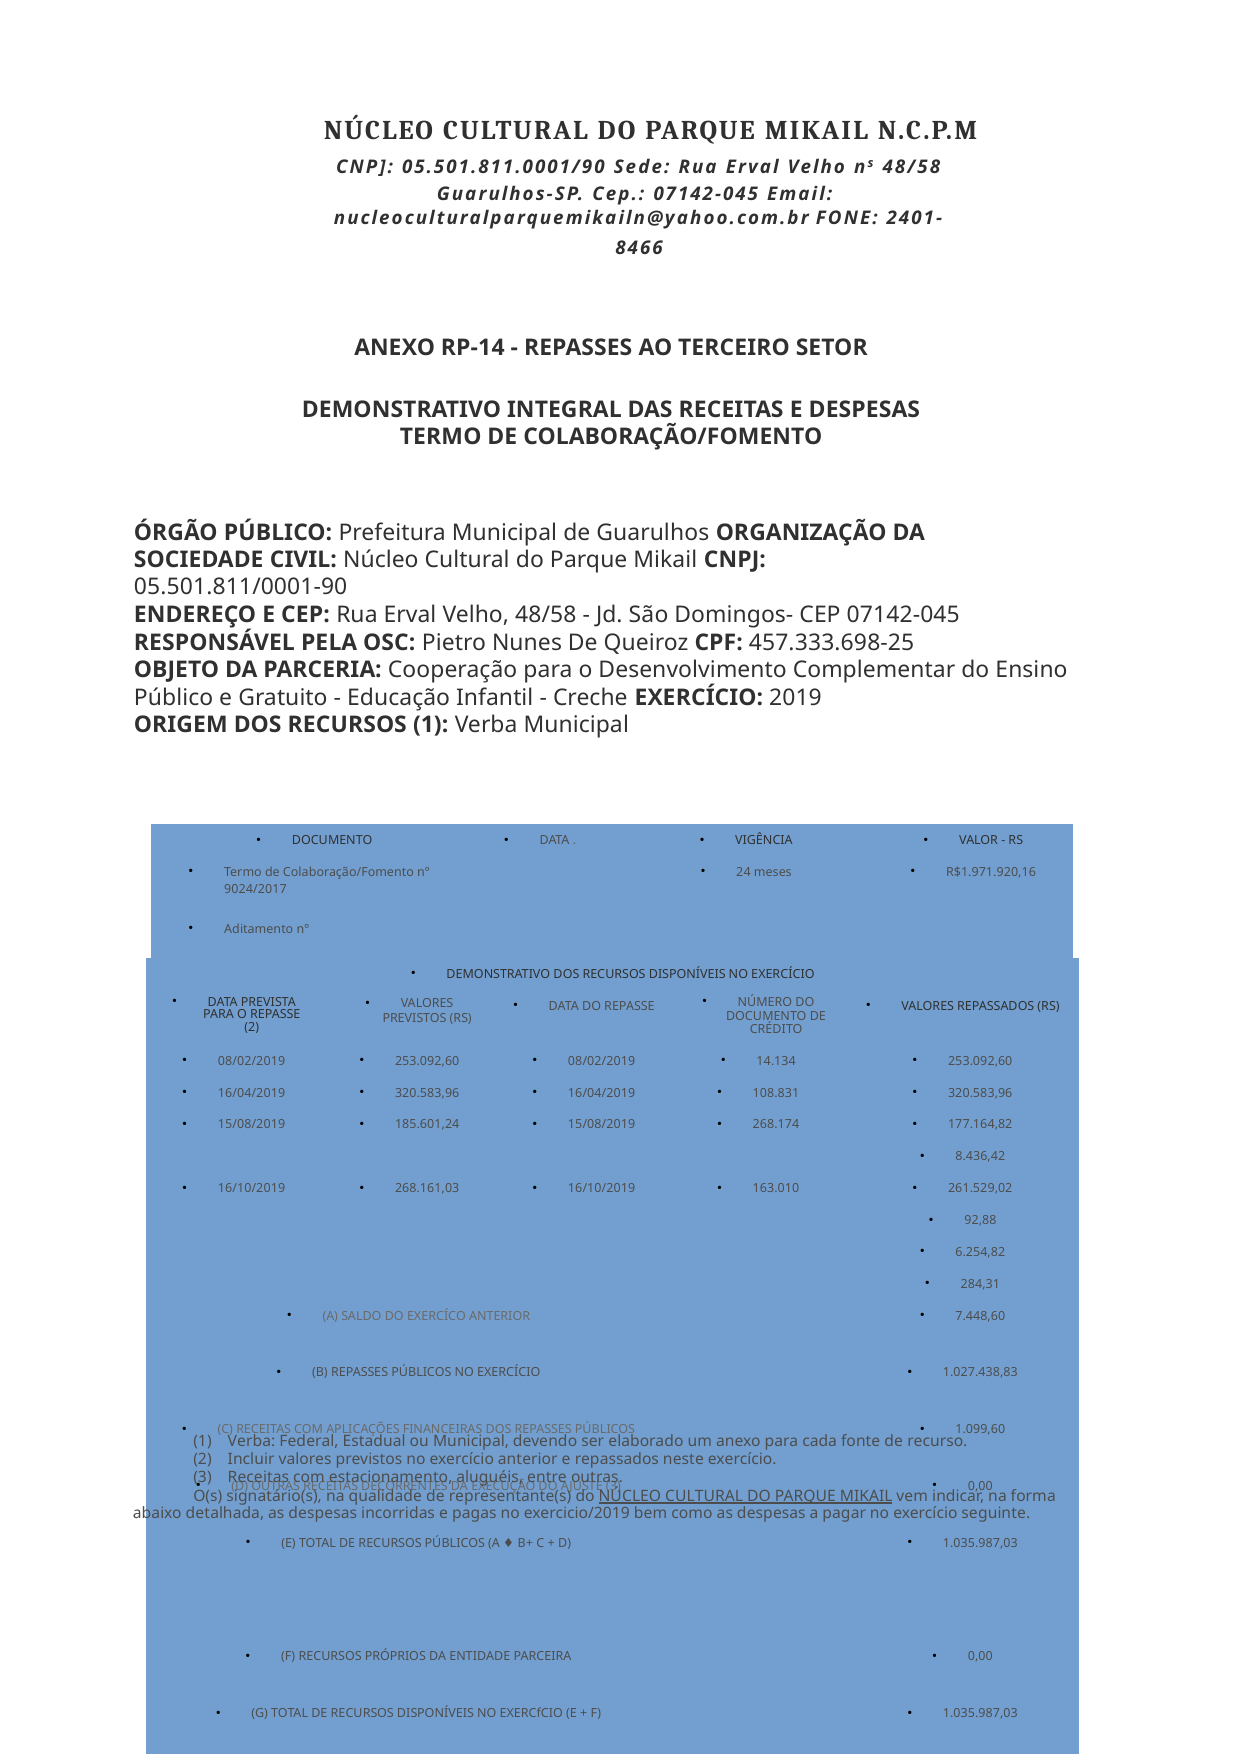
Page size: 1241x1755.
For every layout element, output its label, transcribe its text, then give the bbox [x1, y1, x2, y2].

table_header DEMONSTRATIVO DOS RECURSOS DISPONÍVEIS NO EXERCÍCIO [146, 958, 1079, 989]
table_cell [671, 1583, 846, 1640]
table_cell (A) SALDO DO EXERCÍCO ANTERIOR [146, 1299, 671, 1356]
table_cell [478, 856, 619, 913]
table_cell [619, 913, 874, 958]
table_cell 320.583,96 [322, 1077, 497, 1108]
table_header VALOR - RS [874, 824, 1073, 856]
table_cell 320.583,96 [846, 1077, 1079, 1108]
table_cell 1.035.987,03 [846, 1697, 1079, 1754]
table_cell 15/08/2019 [497, 1108, 671, 1172]
table_cell 163.010 [671, 1172, 846, 1299]
table_cell [671, 1356, 846, 1413]
table_cell [671, 1299, 846, 1356]
table_cell Termo de Colaboração/Fomento n° 9024/2017 [151, 856, 478, 913]
text_box NÚCLEO CULTURAL DO PARQUE MIKAIL N.C.P.M [324, 112, 954, 140]
table_cell 92,88 [846, 1204, 1079, 1236]
text_box ÓRGÃO PÚBLICO: Prefeitura Municipal de Guarulhos ORGANIZAÇÃO DA SOCIEDADE CIVIL: Núcleo Cultural do Parque Mikail CNPJ: 05.501.811/0001-90 ENDEREÇO E CEP: Rua Erval Velho, 48/58 - Jd. São Domingos- CEP 07142-045 RESPONSÁVEL PELA OSC: Pietro Nunes De Queiroz CPF: 457.333.698-25 OBJETO DA PARCERIA: Cooperação para o Desenvolvimento Complementar do Ensino Público e Gratuito - Educação Infantil - Creche EXERCÍCIO: 2019 ORIGEM DOS RECURSOS (1): Verba Municipal [134, 517, 1100, 801]
table_cell 253.092,60 [846, 1045, 1079, 1077]
table_cell 08/02/2019 [146, 1045, 322, 1077]
table_cell Aditamento n° [151, 913, 478, 958]
table_cell 268.161,03 [322, 1172, 497, 1299]
table_cell 24 meses [619, 856, 874, 913]
table_cell 284,31 [846, 1268, 1079, 1299]
table_cell [478, 913, 619, 958]
table_cell 16/10/2019 [497, 1172, 671, 1299]
table_cell 253.092,60 [322, 1045, 497, 1077]
text_box CNP]: 05.501.811.0001/90 Sede: Rua Erval Velho ns 48/58 Guarulhos-SP. Cep.: 07142-045 Email: nucleoculturalparquemikailn@yahoo.com.br FONE: 2401-8466 [324, 150, 954, 276]
table_cell 1.027.438,83 [846, 1356, 1079, 1413]
table_cell [671, 1413, 846, 1432]
table_cell 268.174 [671, 1108, 846, 1172]
table_cell [671, 1697, 846, 1754]
table_cell DATA DO REPASSE [497, 989, 671, 1045]
table_cell R$1.971.920,16 [874, 856, 1073, 913]
table_cell 16/10/2019 [146, 1172, 322, 1299]
table_cell (F) RECURSOS PRÓPRIOS DA ENTIDADE PARCEIRA [146, 1640, 671, 1697]
table_header VIGÊNCIA [619, 824, 874, 856]
table_cell 108.831 [671, 1077, 846, 1108]
table_cell 6.254,82 [846, 1236, 1079, 1268]
table_cell NÚMERO DO DOCUMENTO DE CRÉDITO [671, 989, 846, 1045]
table_cell 08/02/2019 [497, 1045, 671, 1077]
table_cell (C) RECEITAS COM APLICAÇÕES FINANCEIRAS DOS REPASSES PÚBLICOS [146, 1413, 671, 1432]
table_cell 14.134 [671, 1045, 846, 1077]
table_cell [874, 913, 1073, 958]
table_cell (B) REPASSES PÚBLICOS NO EXERCÍCIO [146, 1356, 671, 1413]
table_cell 261.529,02 [846, 1172, 1079, 1204]
table_cell 1.035.987,03 [846, 1527, 1079, 1583]
text_box ANEXO RP-14 - REPASSES AO TERCEIRO SETOR DEMONSTRATIVO INTEGRAL DAS RECEITAS E DESPESAS TERMO DE COLABORAÇÃO/FOMENTO [268, 333, 955, 472]
table_cell 7.448,60 [846, 1299, 1079, 1356]
table_cell 1.099,60 [846, 1413, 1079, 1432]
table_header DOCUMENTO [151, 824, 478, 856]
table_cell [846, 1583, 1079, 1640]
table_cell [146, 1583, 671, 1640]
table_cell 177.164,82 [846, 1108, 1079, 1140]
text_box (1) Verba: Federal, Estadual ou Municipal, devendo ser elaborado um anexo para cada fonte de recurso. (2) Incluir valores previstos no exercício anterior e repassados neste exercício. (3) Receitas com estacionamento, aluguéis, entre outras. O(s) signatário(s), na qualidade de representante(s) do NÚCLEO CULTURAL DO PARQUE MIKAIL vem indicar, na forma abaixo detalhada, as despesas incorridas e pagas no exercicio/2019 bem como as despesas a pagar no exercício seguinte. [133, 1432, 1103, 1526]
table_cell [671, 1527, 846, 1583]
table_cell 16/04/2019 [146, 1077, 322, 1108]
table_cell VALORES PREVISTOS (RS) [322, 989, 497, 1045]
table_cell 0,00 [846, 1640, 1079, 1697]
table_cell 16/04/2019 [497, 1077, 671, 1108]
table_cell 185.601,24 [322, 1108, 497, 1172]
table_cell VALORES REPASSADOS (RS) [846, 989, 1079, 1045]
table_cell (E) TOTAL DE RECURSOS PÚBLICOS (A ♦ B+ C + D) [146, 1527, 671, 1583]
table_cell 15/08/2019 [146, 1108, 322, 1172]
table_header DATA . [478, 824, 619, 856]
table_cell [671, 1640, 846, 1697]
table_cell DATA PREVISTA PARA O REPASSE (2) [146, 989, 322, 1045]
table_cell (G) TOTAL DE RECURSOS DISPONÍVEIS NO EXERCfCIO (E + F) [146, 1697, 671, 1754]
table_cell 8.436,42 [846, 1140, 1079, 1172]
